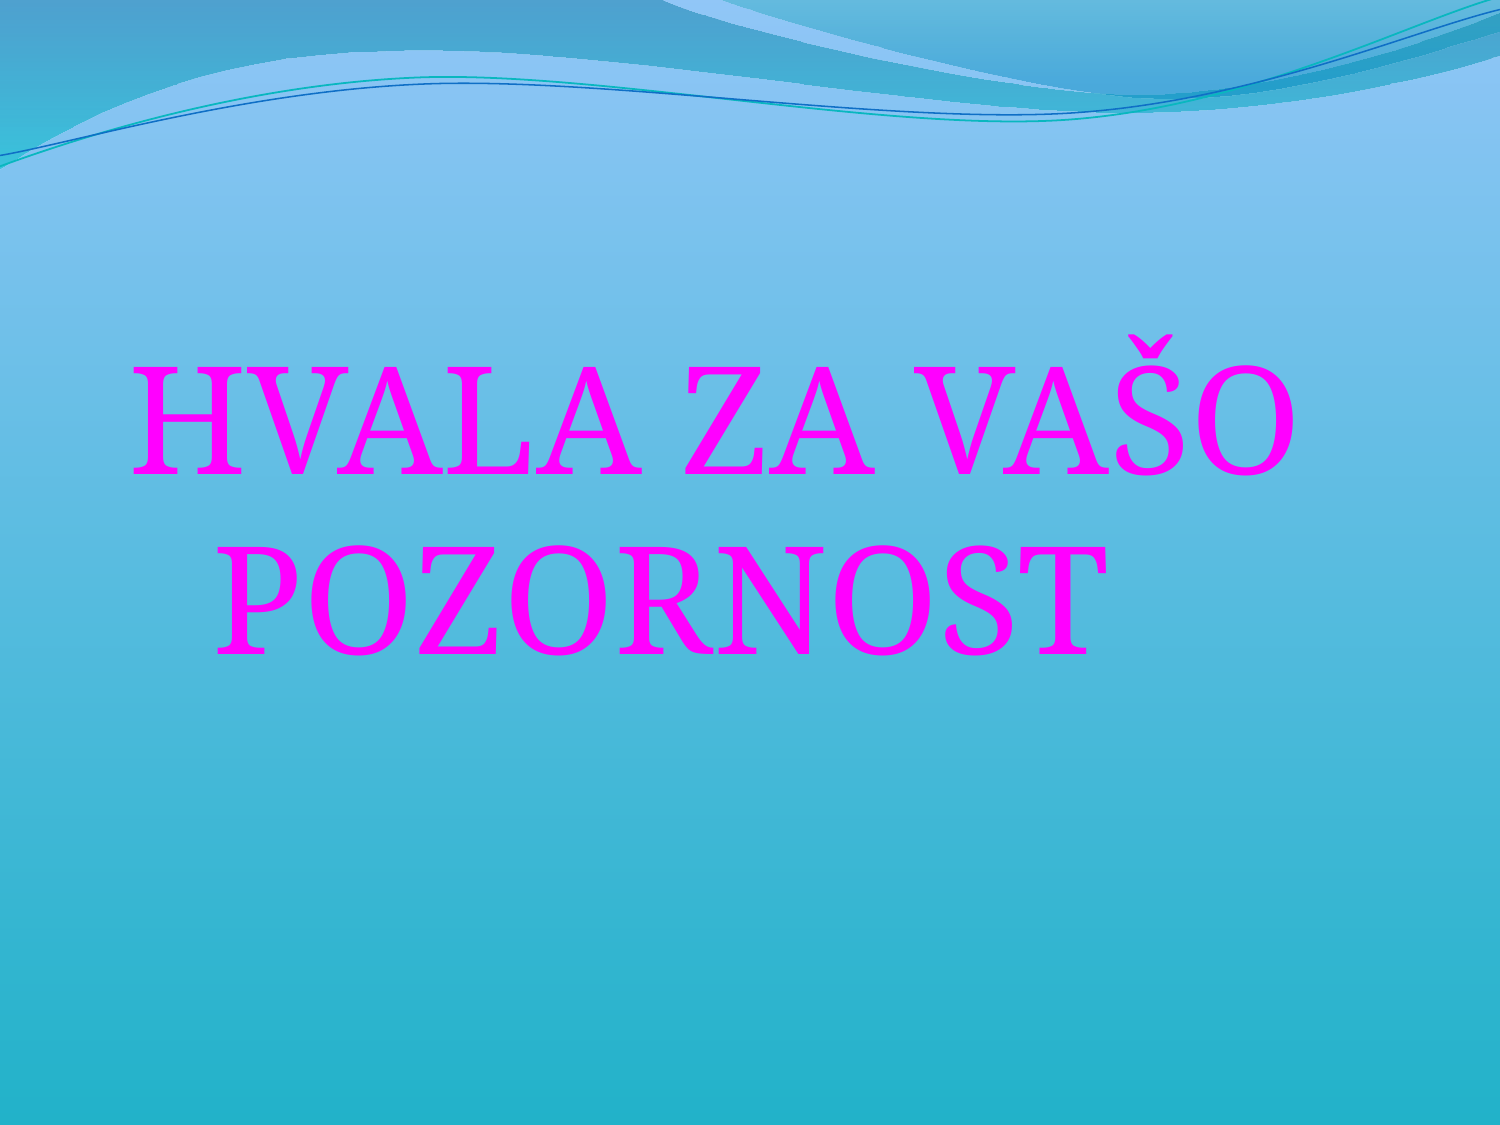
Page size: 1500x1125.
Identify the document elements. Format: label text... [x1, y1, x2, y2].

list HVALA ZA VAŠO POZORNOST [75, 317, 1425, 1038]
